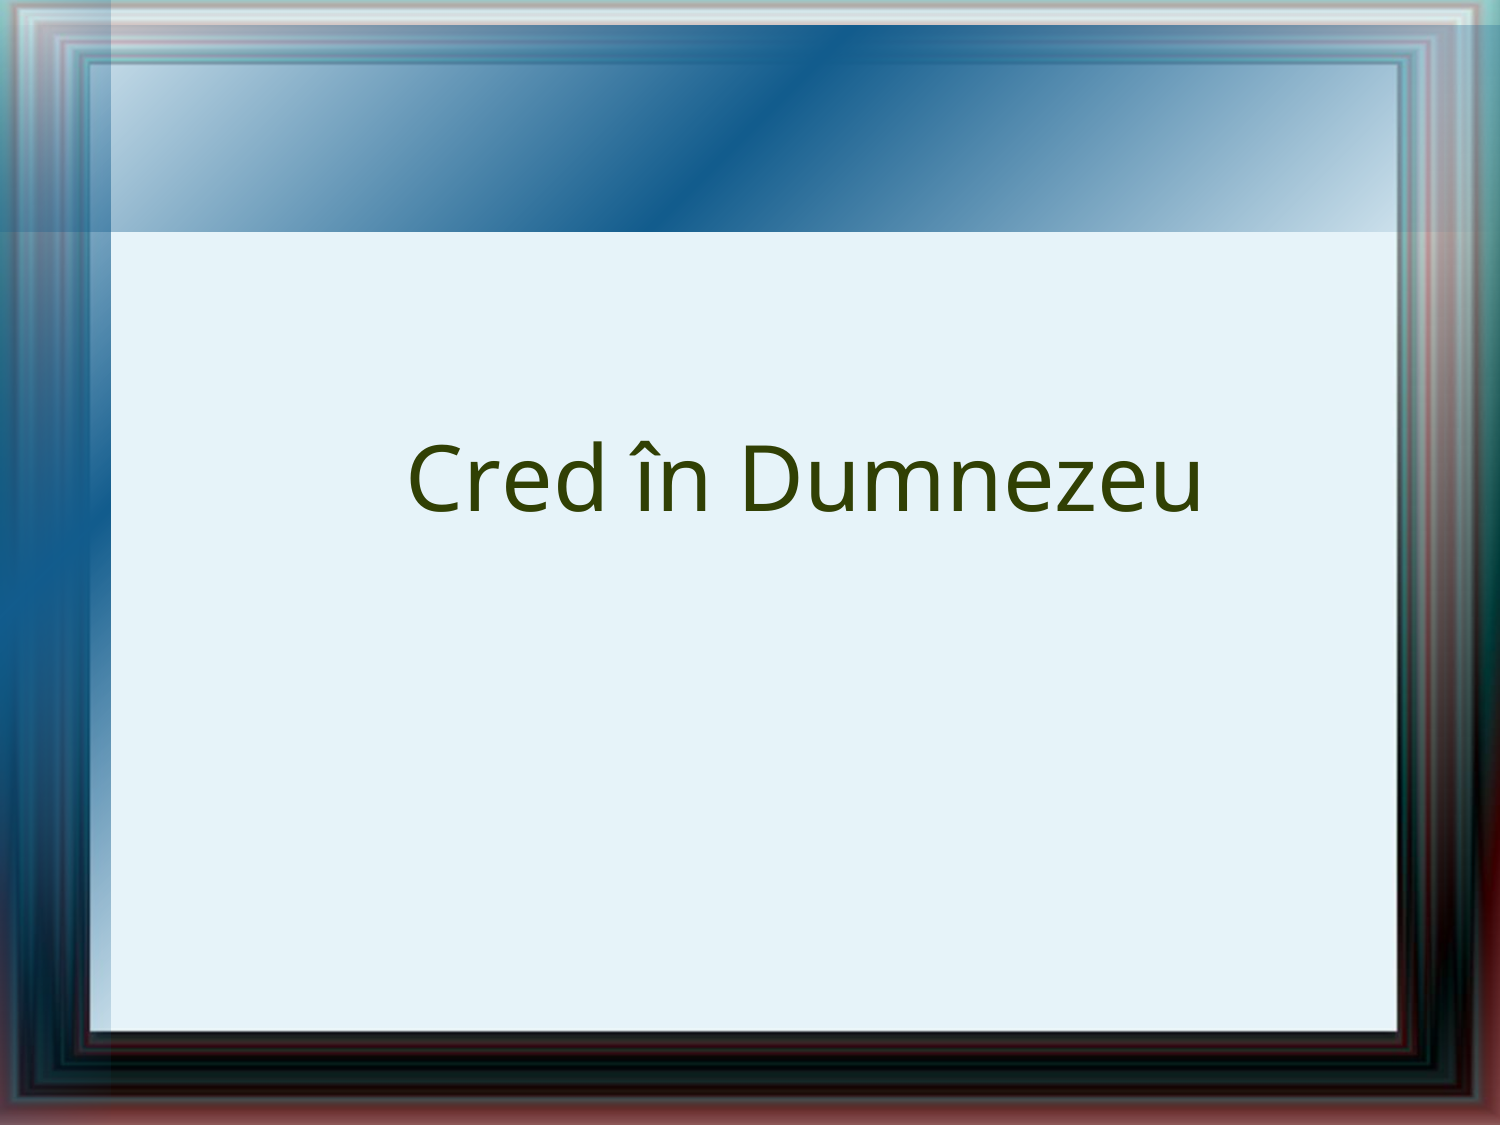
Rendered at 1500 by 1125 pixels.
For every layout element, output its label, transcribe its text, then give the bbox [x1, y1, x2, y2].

title Cred în Dumnezeu [112, 412, 1500, 709]
picture [0, 0, 1500, 1125]
